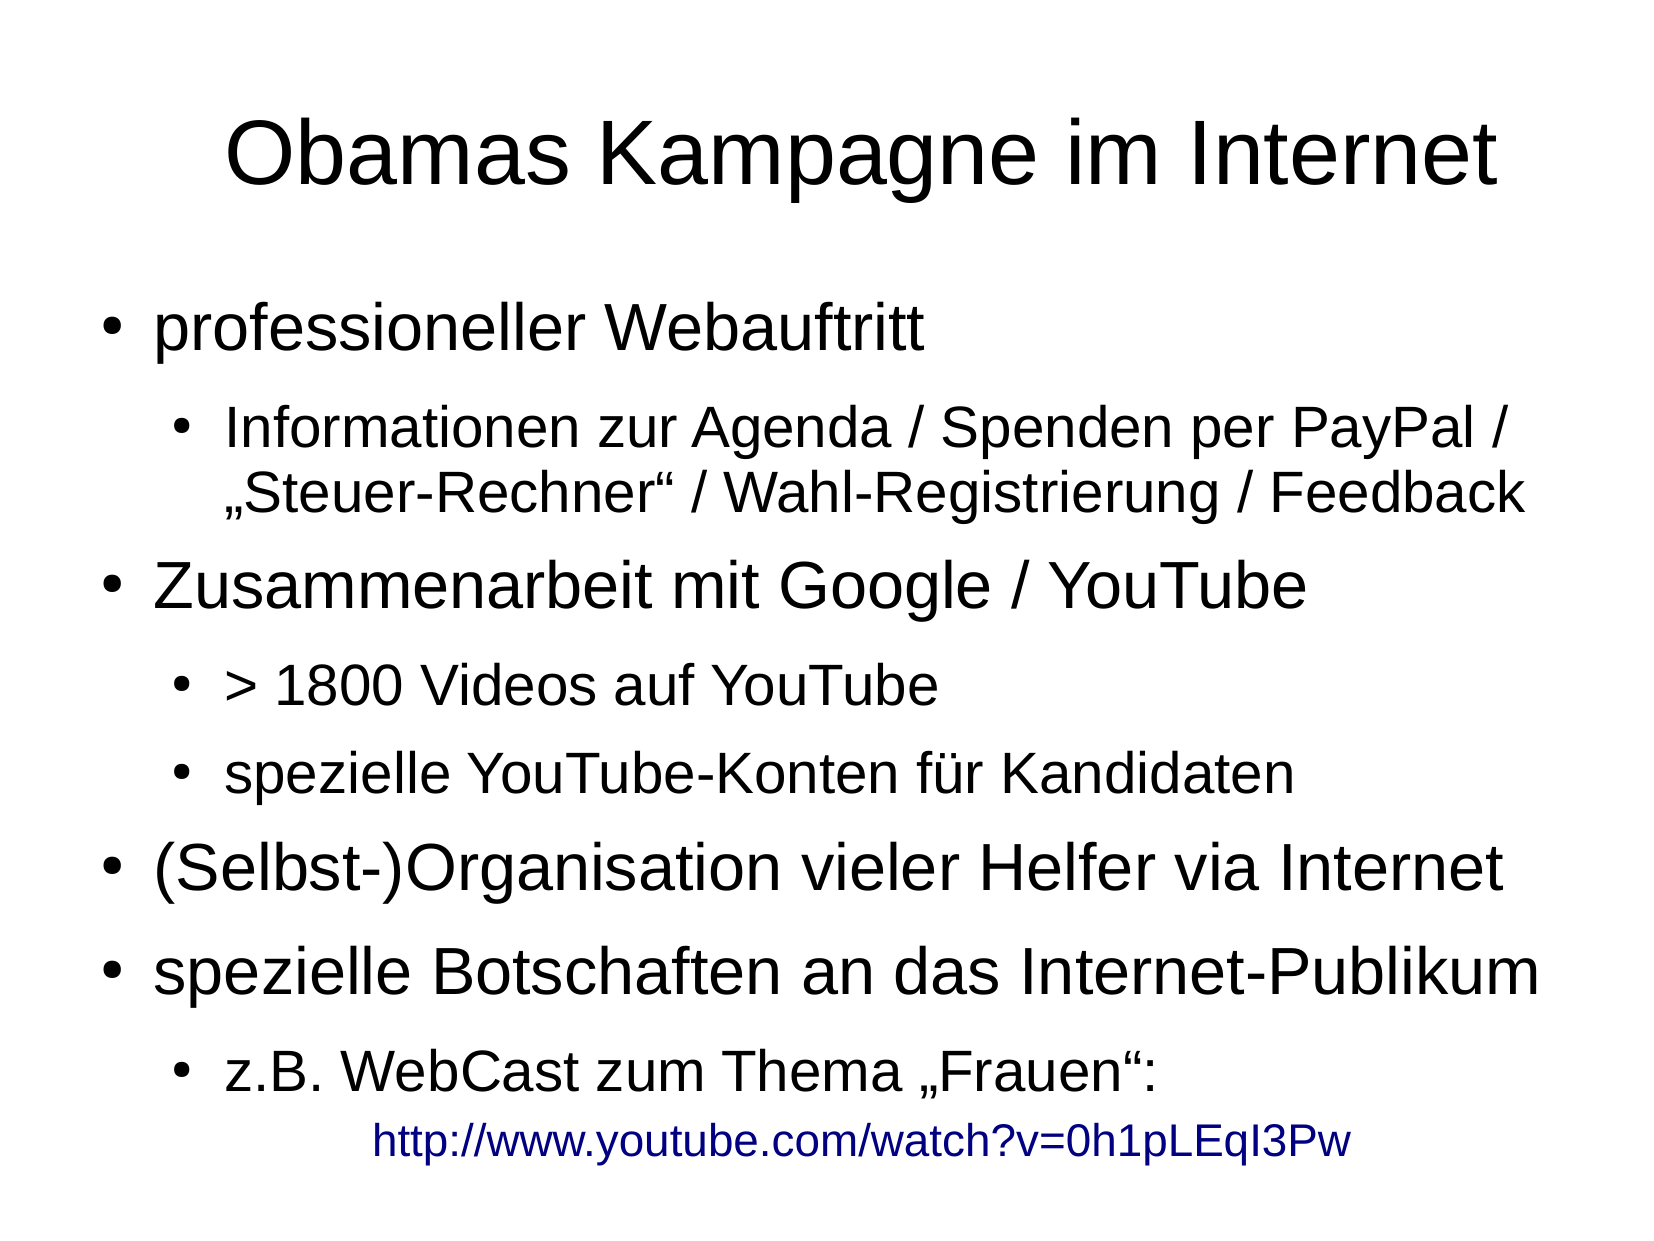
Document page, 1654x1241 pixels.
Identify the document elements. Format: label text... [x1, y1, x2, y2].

title Obamas Kampagne im Internet [82, 49, 1571, 257]
list professioneller Webauftritt Informationen zur Agenda / Spenden per PayPal / „Steuer-Rechner“ / Wahl-Registrierung / Feedback Zusammenarbeit mit Google / YouTube > 1800 Videos auf YouTube spezielle YouTube-Konten für Kandidaten (Selbst-)Organisation vieler Helfer via Internet spezielle Botschaften an das Internet-Publikum z.B. WebCast zum Thema „Frauen“: http://www.youtube.com/watch?v=0h1pLEqI3Pw [82, 290, 1571, 1167]
